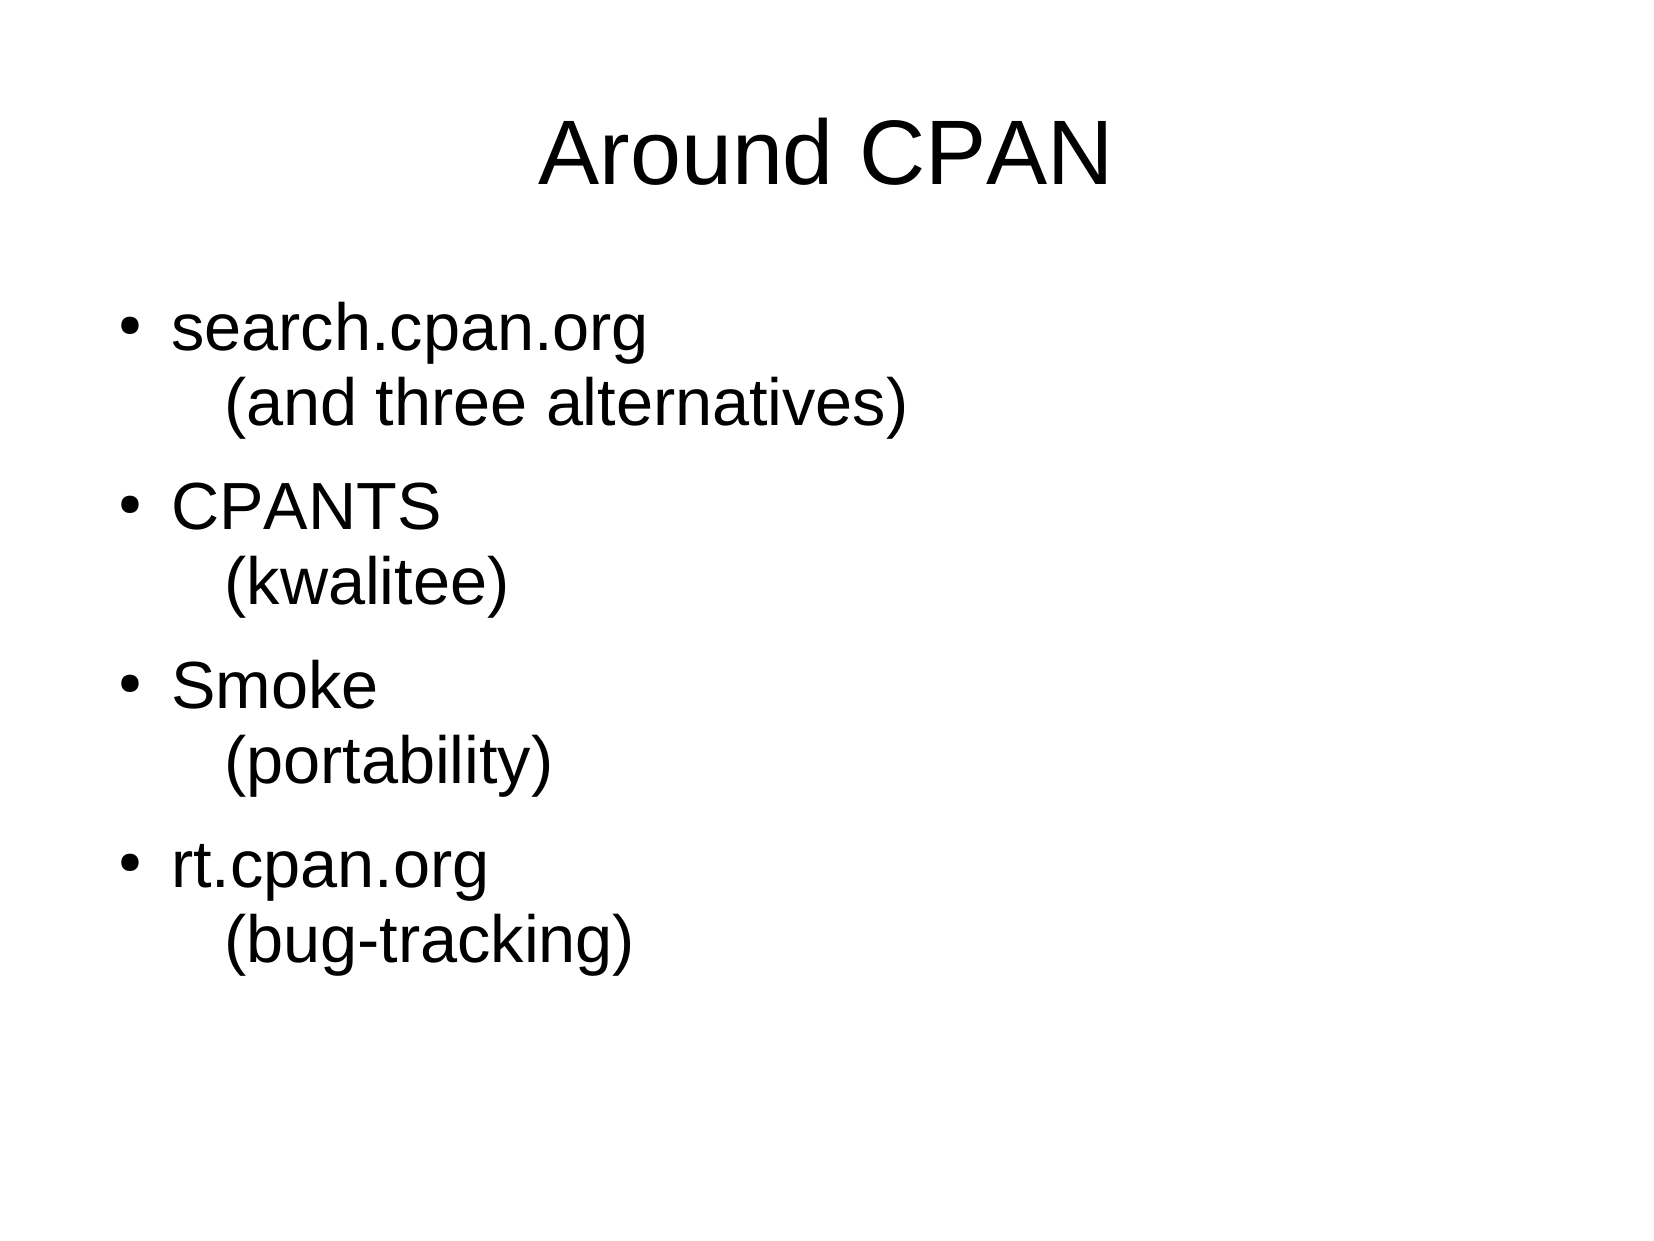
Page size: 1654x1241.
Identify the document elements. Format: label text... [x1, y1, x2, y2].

title Around CPAN [82, 49, 1571, 257]
list search.cpan.org (and three alternatives) CPANTS (kwalitee) Smoke (portability) rt.cpan.org (bug-tracking) [82, 290, 1571, 1109]
